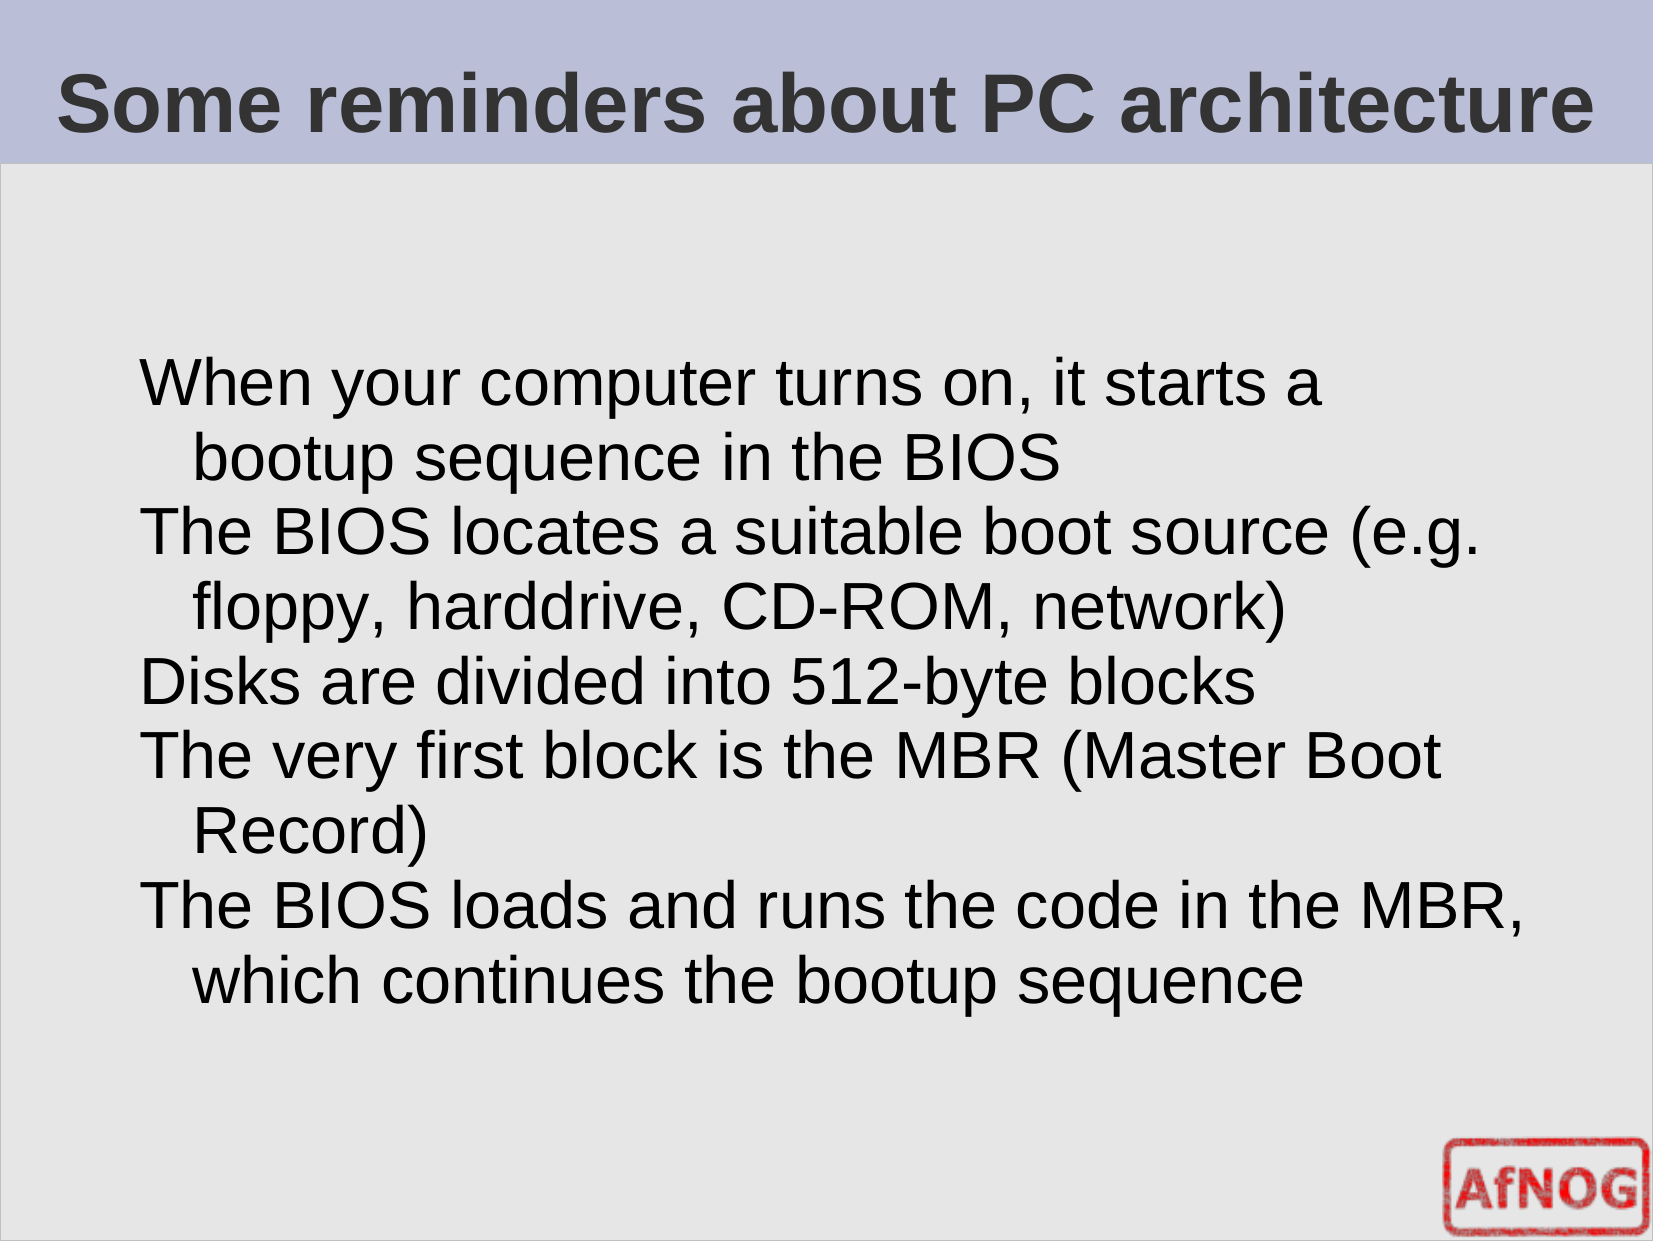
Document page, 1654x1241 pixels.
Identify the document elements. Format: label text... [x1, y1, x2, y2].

picture [1441, 1135, 1653, 1241]
list When your computer turns on, it starts a bootup sequence in the BIOS The BIOS locates a suitable boot source (e.g. floppy, harddrive, CD-ROM, network) Disks are divided into 512-byte blocks The very first block is the MBR (Master Boot Record) The BIOS loads and runs the code in the MBR, which continues the bootup sequence [121, 344, 1534, 1127]
title Some reminders about PC architecture [0, 0, 1653, 208]
